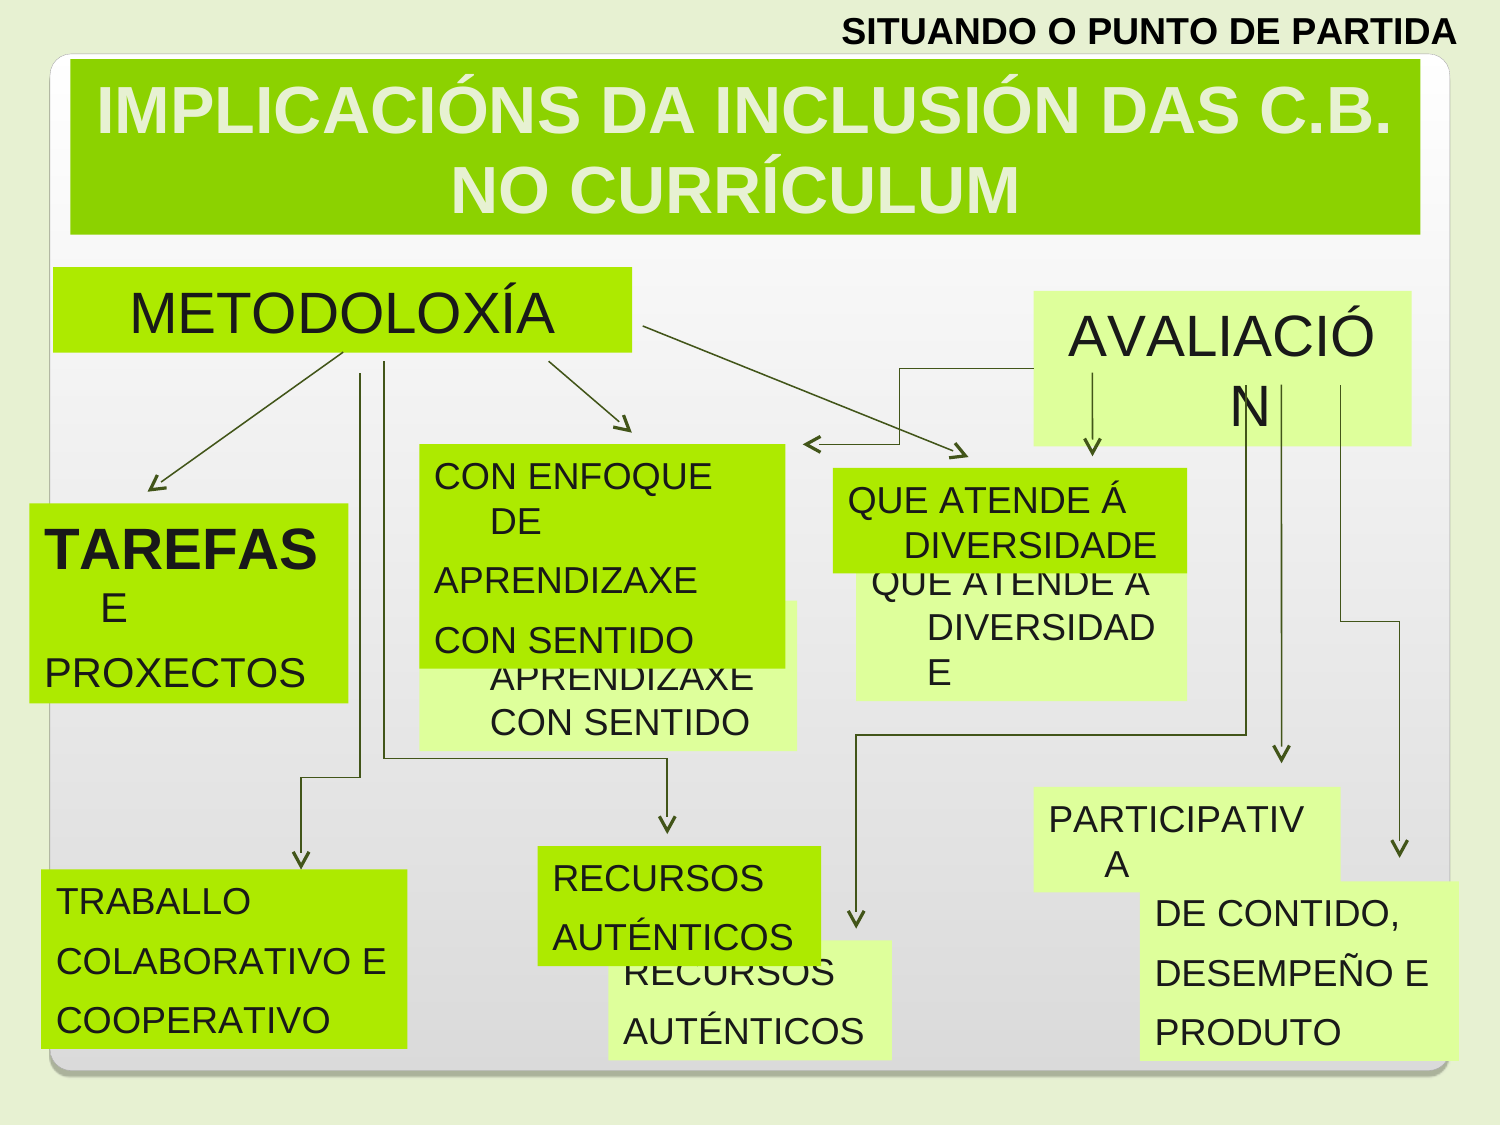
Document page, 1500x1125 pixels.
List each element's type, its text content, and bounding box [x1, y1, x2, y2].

text_box CON ENFOQUE DE APRENDIZAXE CON SENTIDO [419, 444, 786, 669]
text_box DE CONTIDO, DESEMPEÑO E PRODUTO [1139, 881, 1459, 1061]
text_box AVALIACIÓN [1033, 290, 1412, 447]
text_box CON ENFOQUE DE APRENDIZAXE CON SENTIDO [419, 600, 798, 752]
text_box PARTICIPATIVA [1033, 786, 1341, 893]
text_box RECURSOS AUTÉNTICOS [608, 940, 892, 1061]
text_box IMPLICACIÓNS DA INCLUSIÓN DAS C.B. NO CURRÍCULUM [70, 59, 1421, 235]
text_box QUE ATENDE Á DIVERSIDADE [856, 574, 1188, 702]
text_box TAREFAS E PROXECTOS [29, 503, 349, 704]
text_box RECURSOS AUTÉNTICOS [537, 846, 822, 967]
text_box TRABALLO COLABORATIVO E COOPERATIVO [41, 869, 408, 1049]
text_box SITUANDO O PUNTO DE PARTIDA [826, 0, 1484, 60]
text_box QUE ATENDE Á DIVERSIDADE [832, 467, 1188, 574]
text_box METODOLOXÍA [53, 267, 633, 353]
